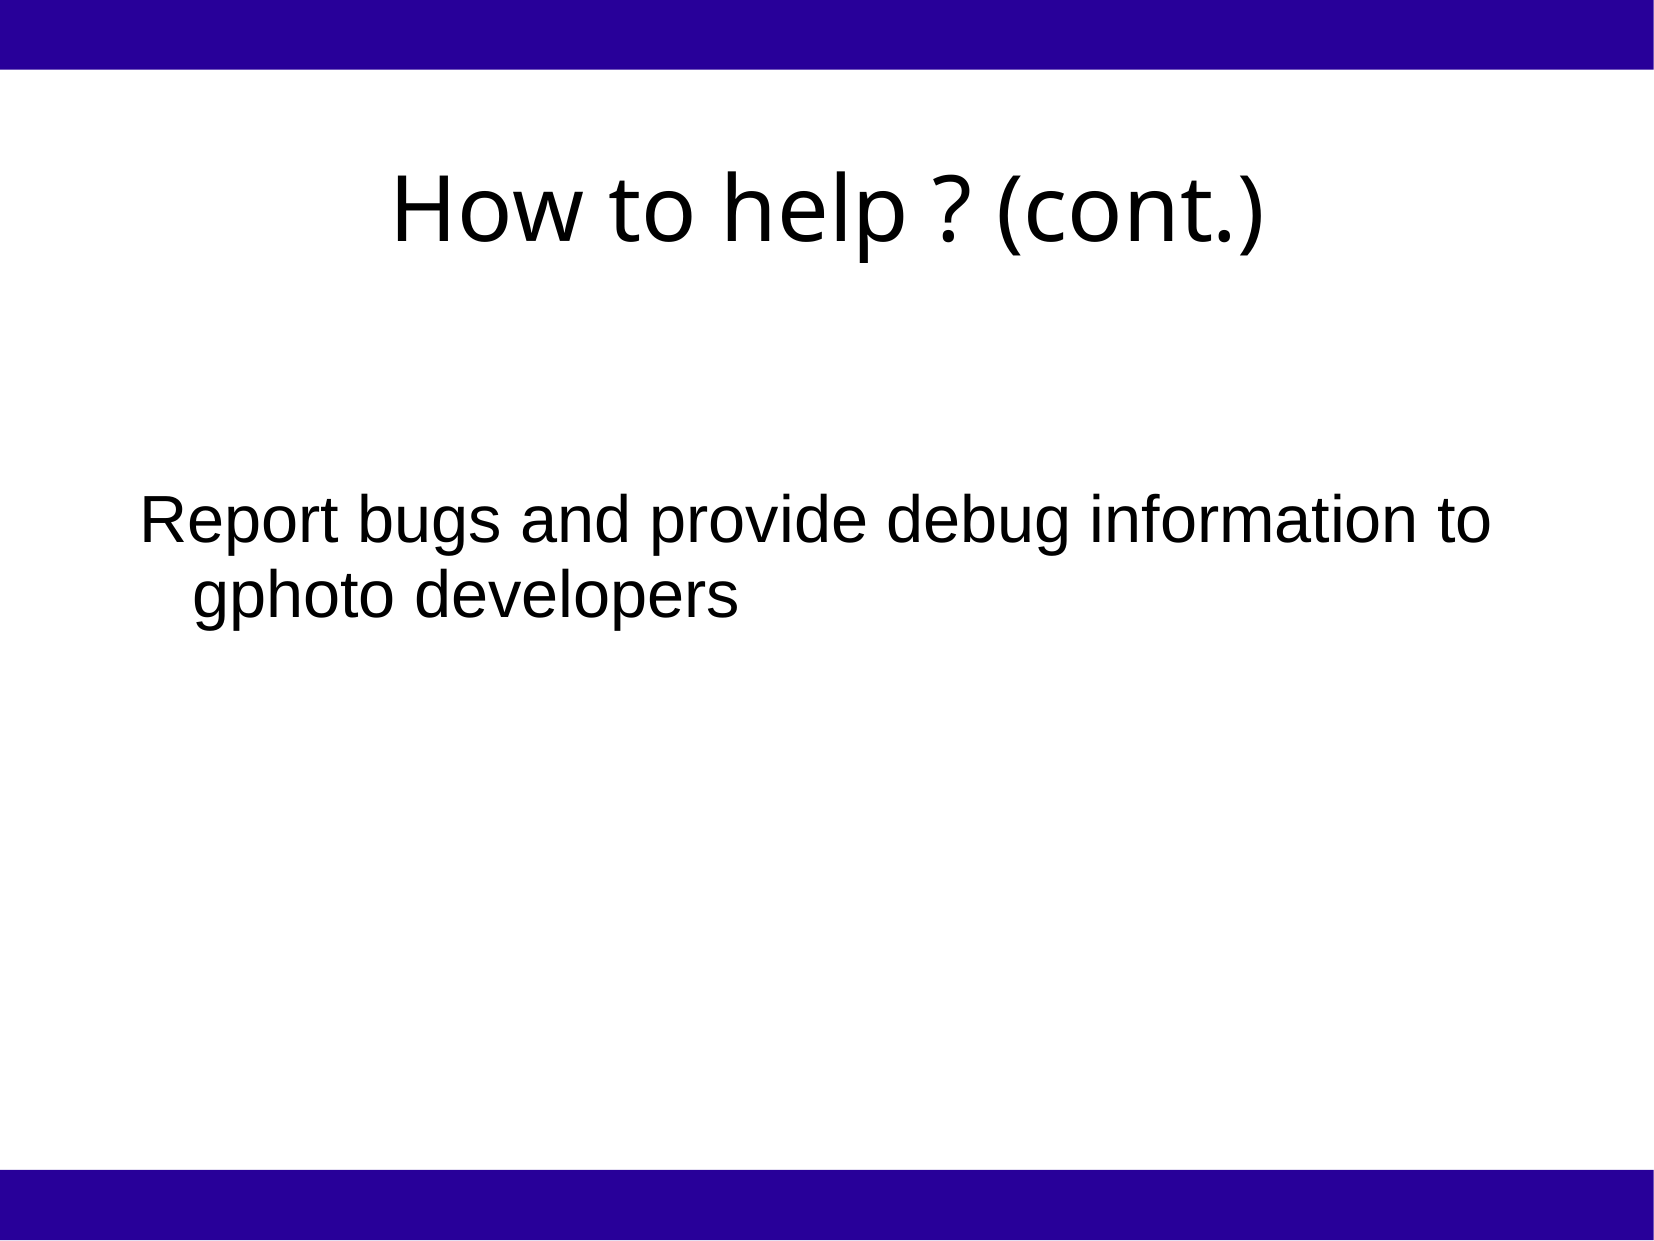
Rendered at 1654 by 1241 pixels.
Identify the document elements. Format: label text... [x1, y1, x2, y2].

title How to help ? (cont.) [121, 102, 1534, 311]
list Report bugs and provide debug information to gphoto developers [121, 481, 1534, 1127]
